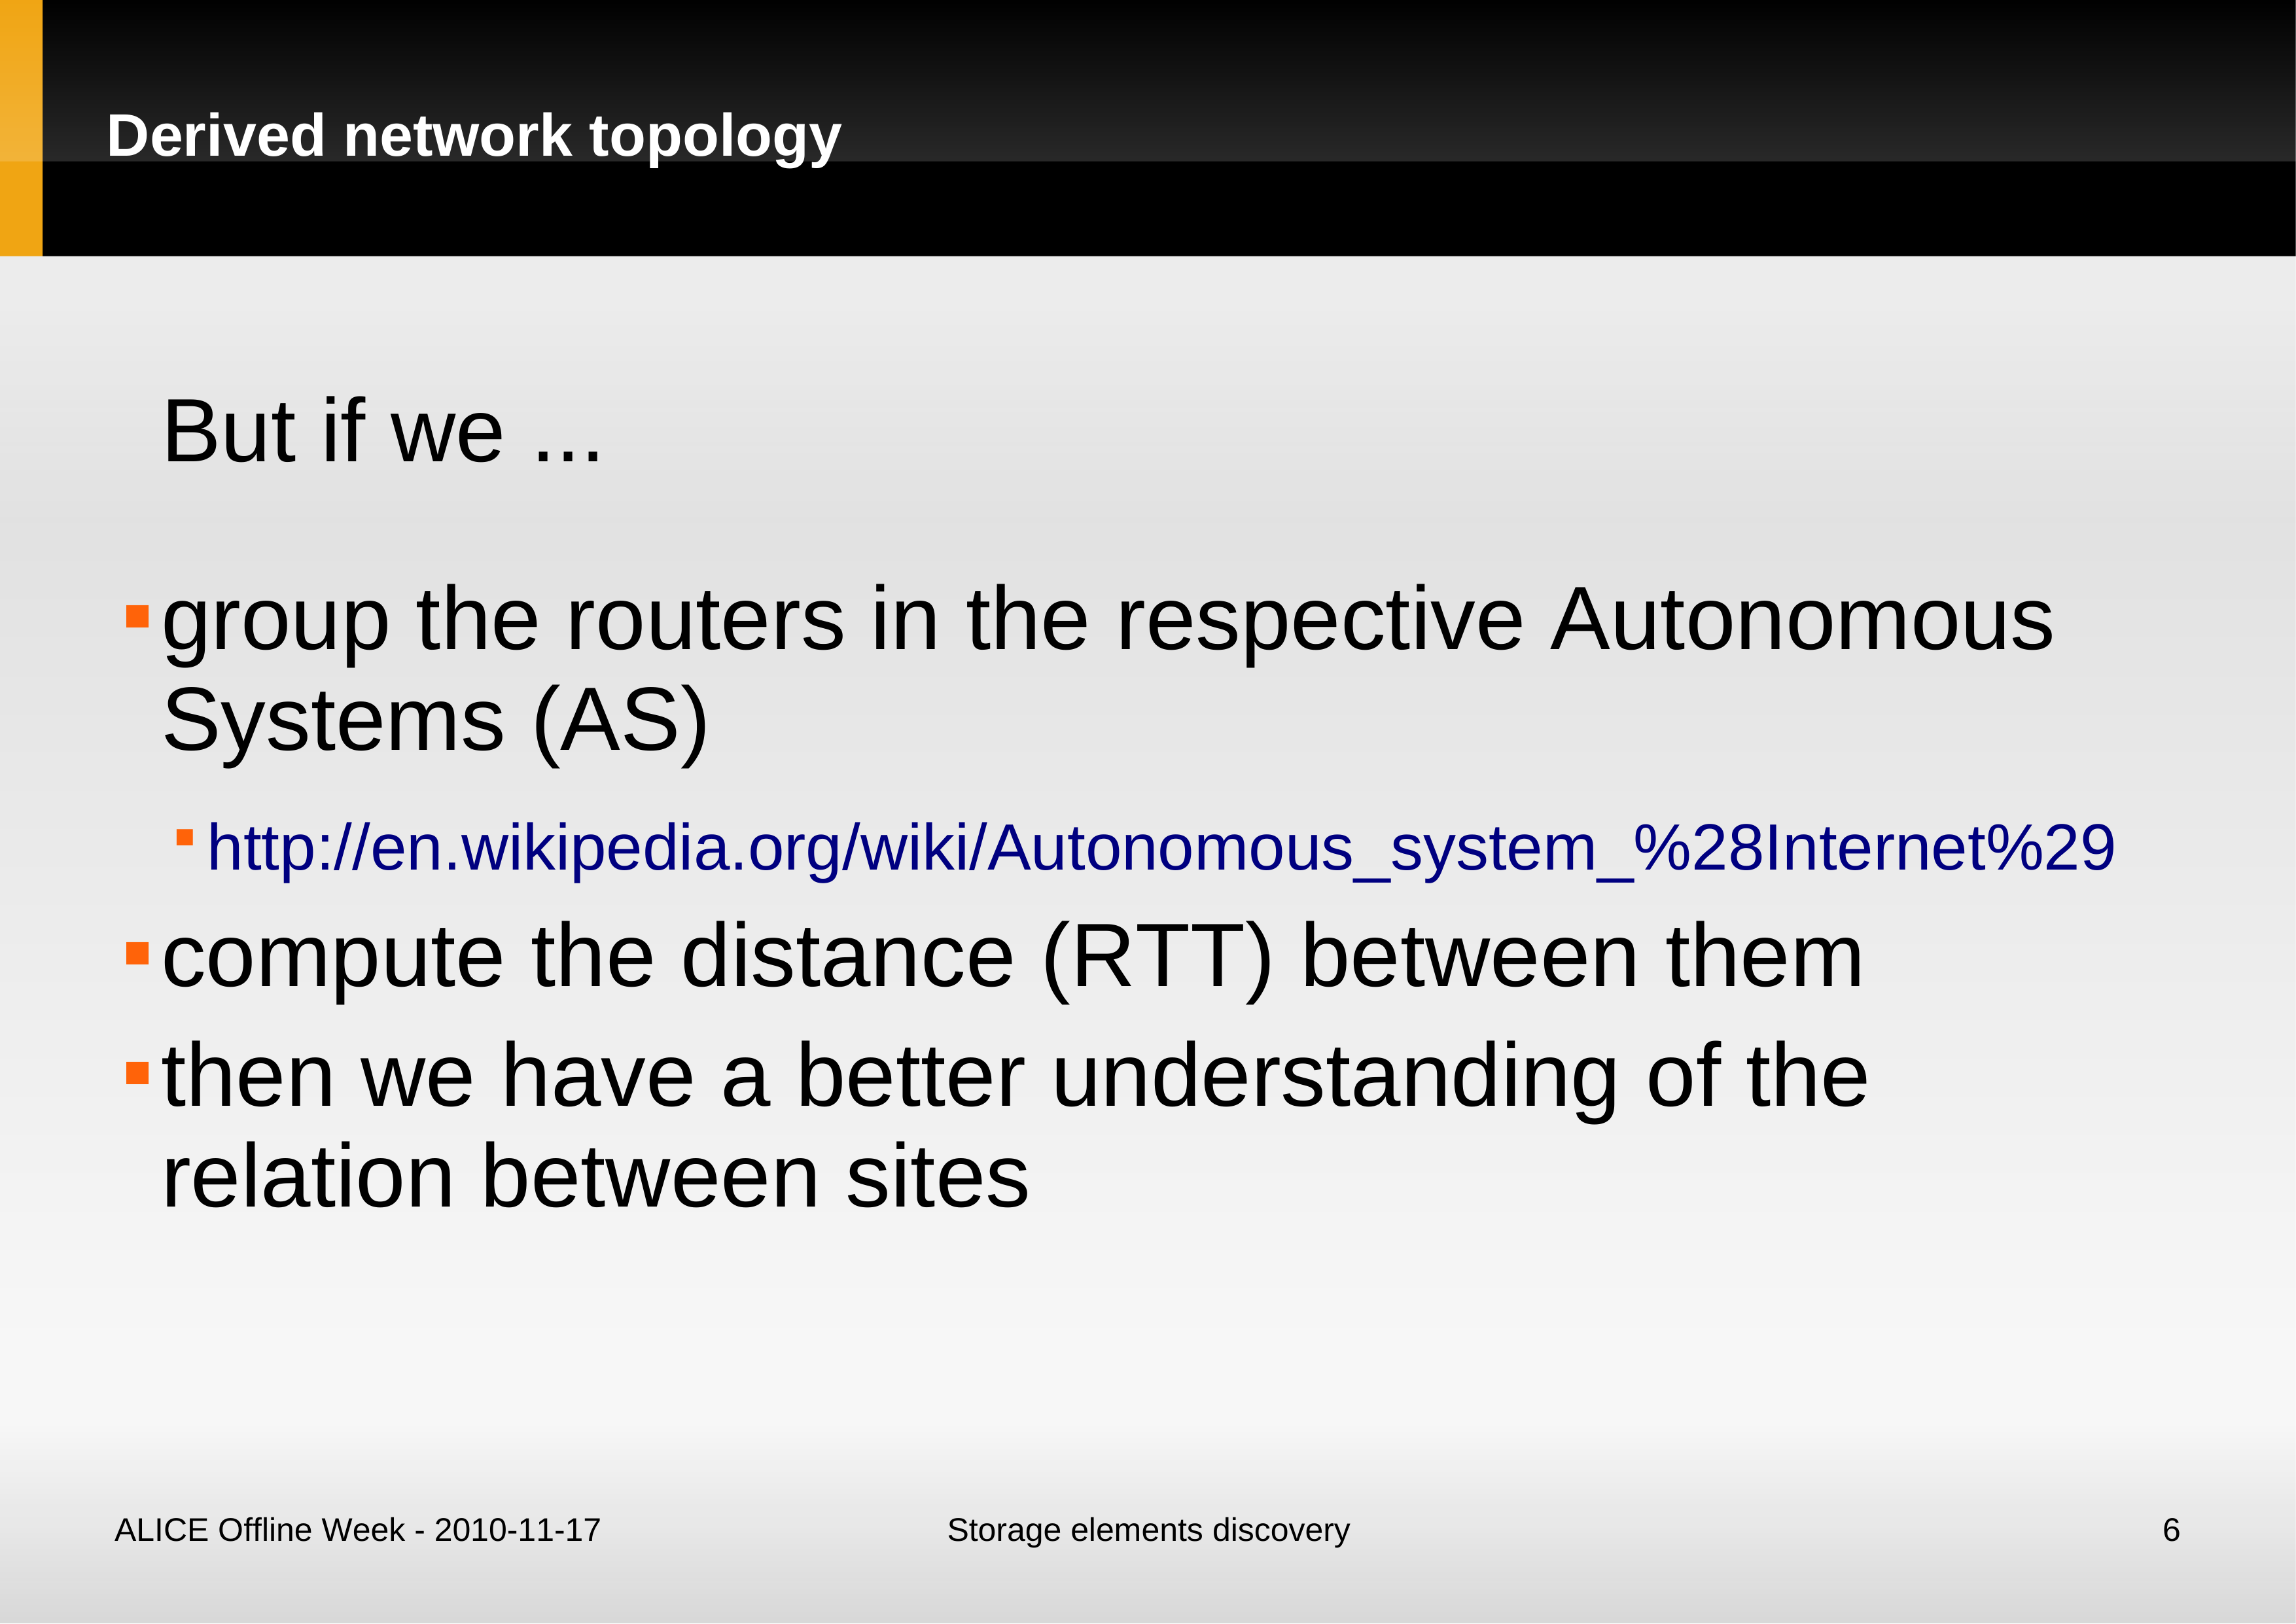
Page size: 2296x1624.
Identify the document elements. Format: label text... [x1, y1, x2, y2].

title Derived network topology [106, 9, 2239, 262]
picture [0, 0, 2296, 1623]
list But if we ... group the routers in the respective Autonomous Systems (AS) http://en.wikipedia.org/wiki/Autonomous_system_%28Internet%29 compute the distance (RTT) between them then we have a better understanding of the relation between sites [115, 380, 2181, 1451]
